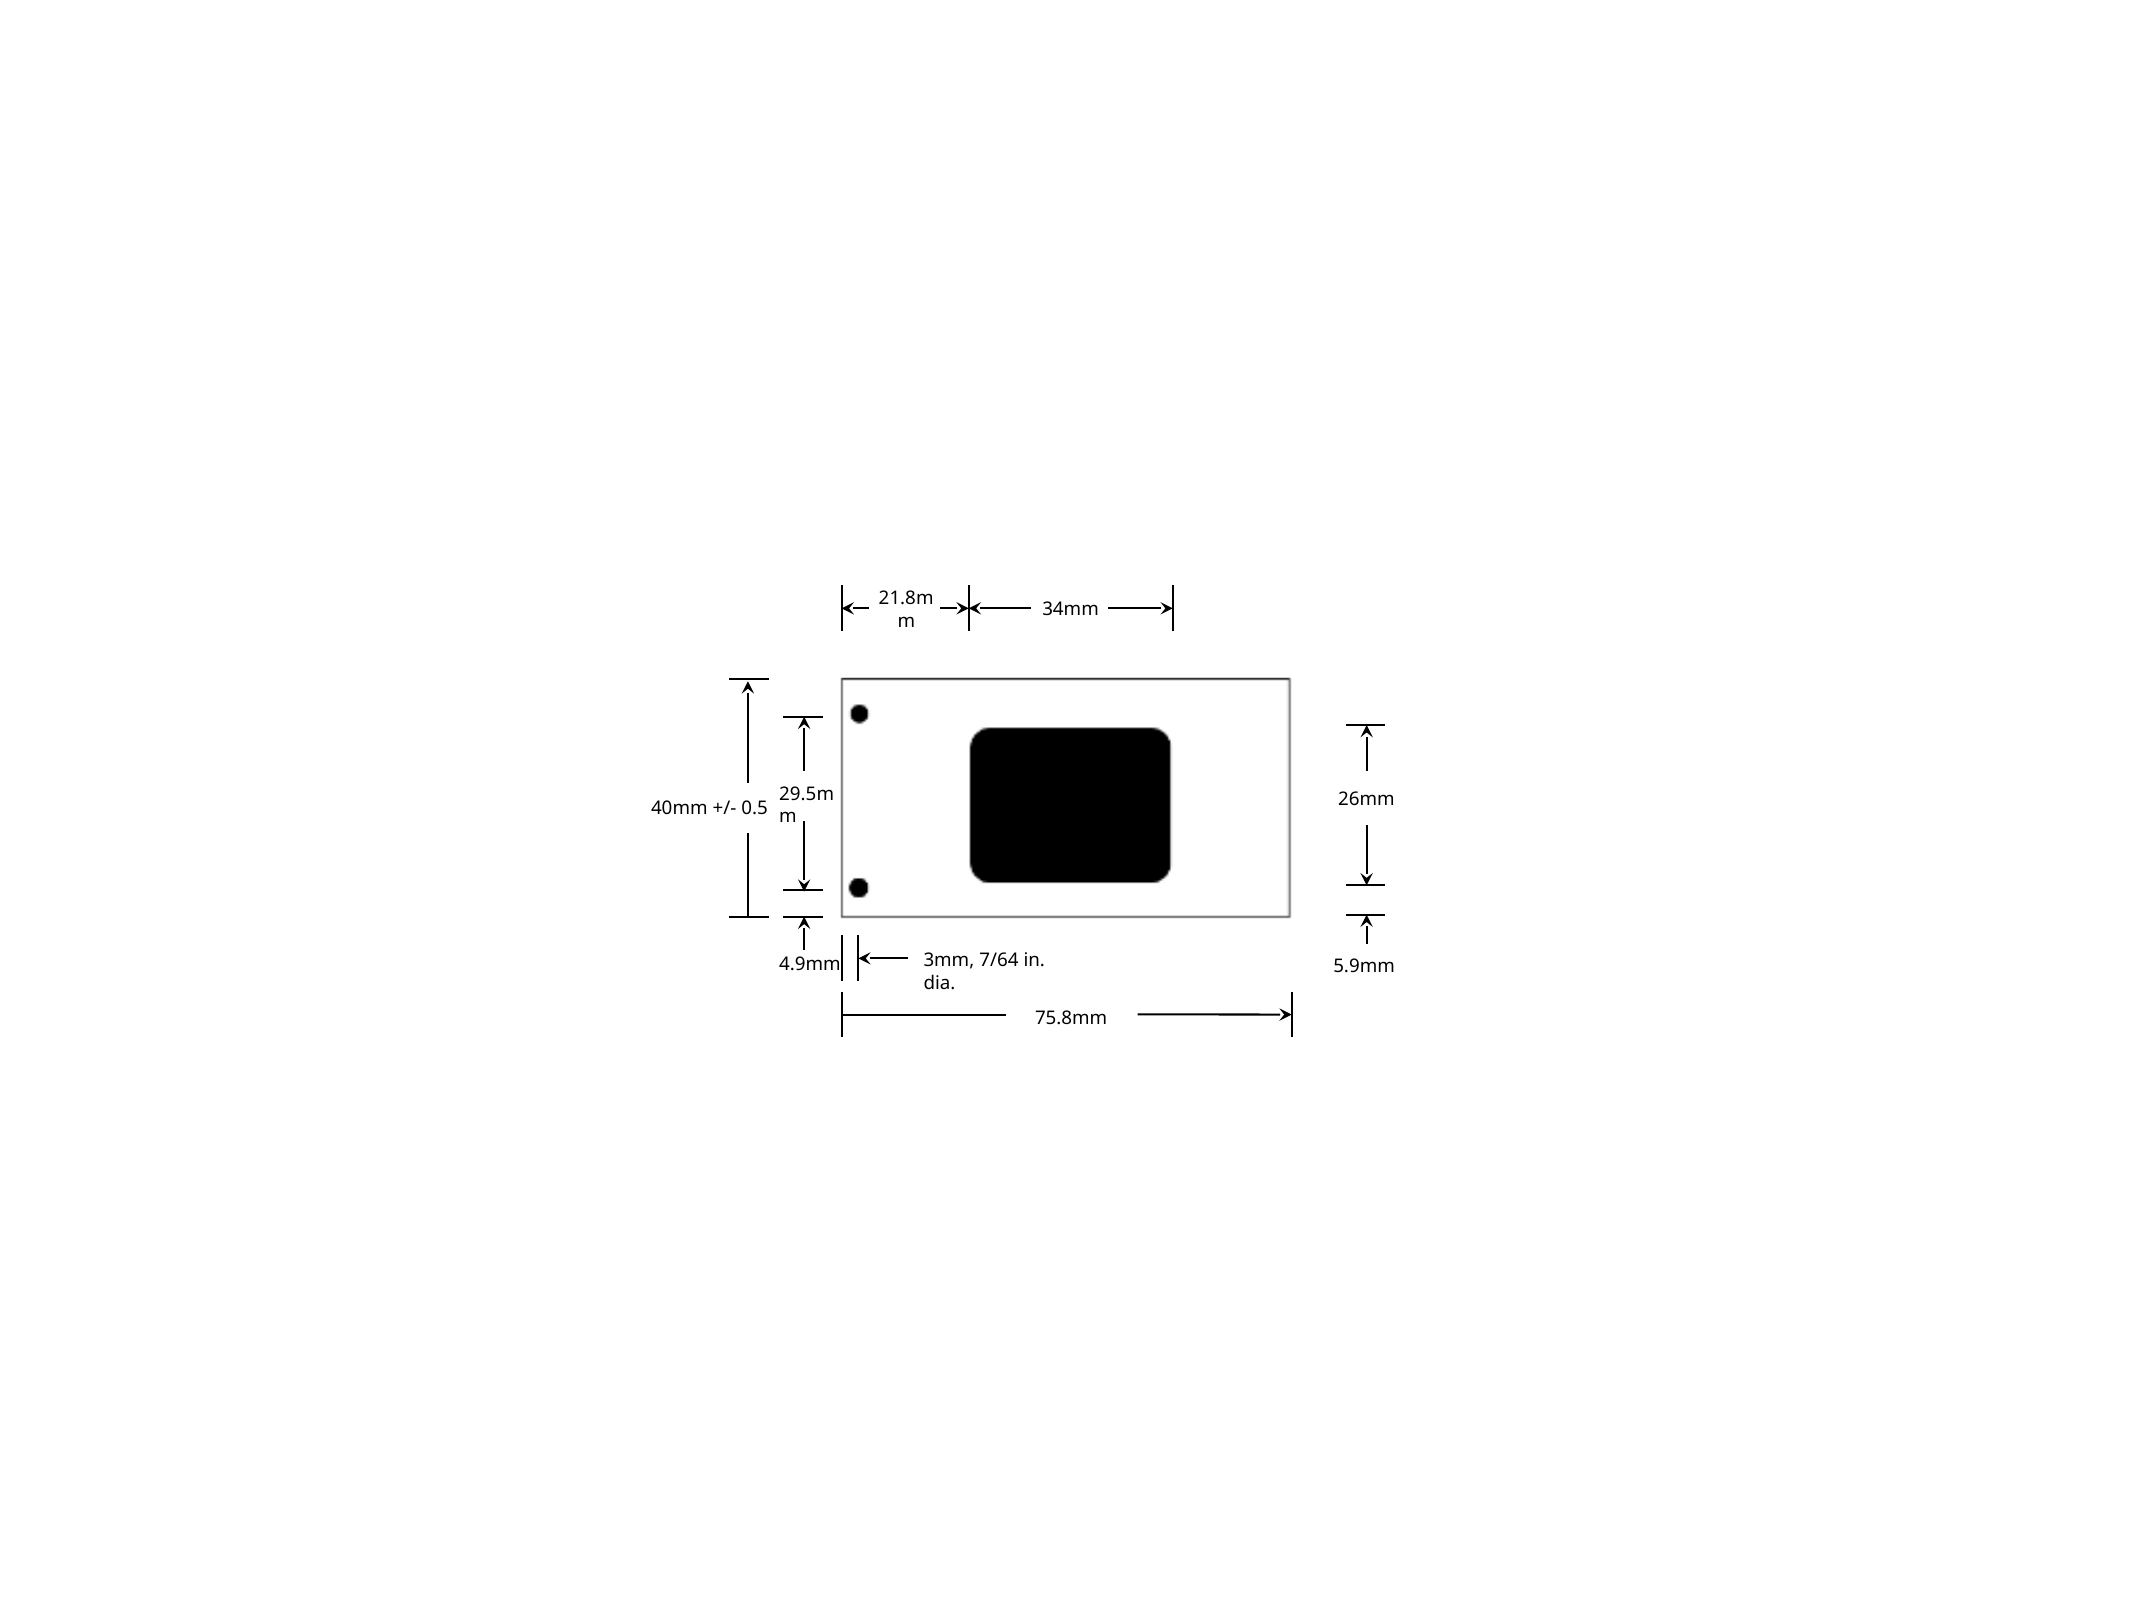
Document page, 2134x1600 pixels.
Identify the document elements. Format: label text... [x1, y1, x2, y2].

text_box 5.9mm [1333, 954, 1398, 975]
text_box 34mm [1042, 597, 1099, 620]
text_box 40mm +/- 0.5 [650, 796, 768, 819]
text_box 26mm [1338, 786, 1395, 810]
text_box 75.8mm [1035, 1005, 1108, 1028]
text_box 21.8mm [872, 597, 940, 619]
text_box 29.5mm [779, 781, 842, 803]
text_box 4.9mm [779, 952, 844, 973]
picture [837, 674, 1296, 925]
text_box 3mm, 7/64 in. dia. [923, 947, 1078, 969]
